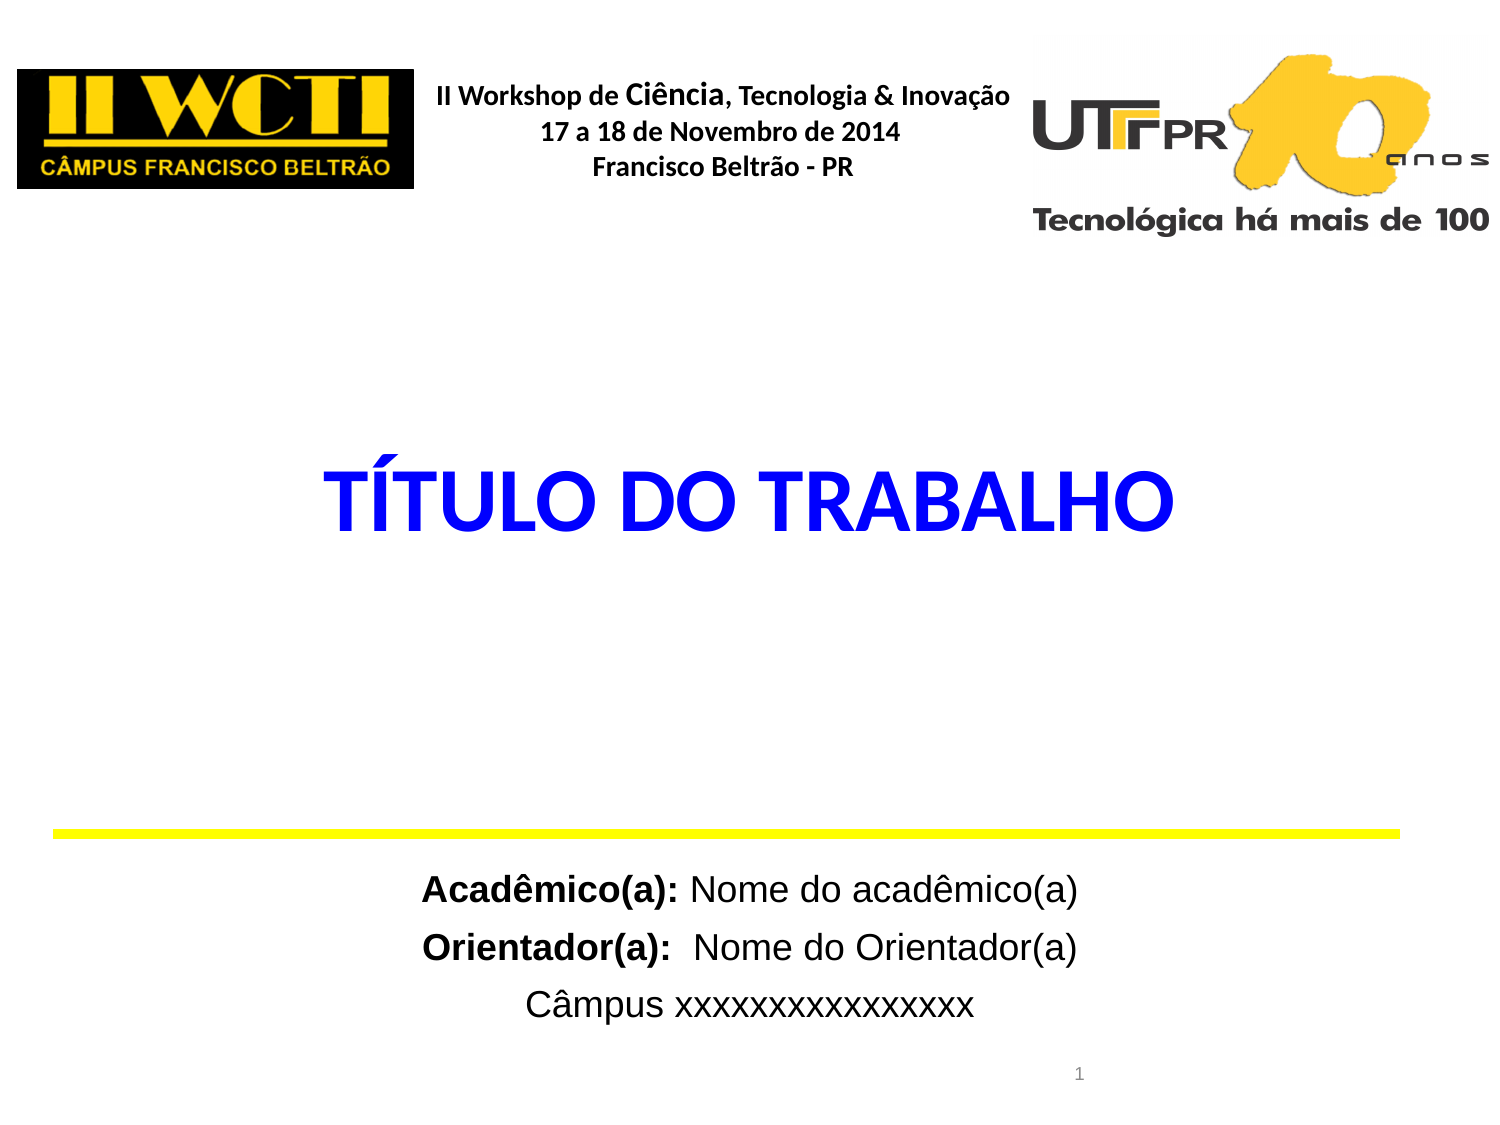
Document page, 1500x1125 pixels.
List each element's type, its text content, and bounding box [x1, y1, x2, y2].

text_box Acadêmico(a): Nome do acadêmico(a) Orientador(a): Nome do Orientador(a) Câmpus xxxxxxxxxxxxxxxx [0, 857, 1500, 1033]
picture [1033, 35, 1489, 237]
slide_number <número> [1059, 1042, 1397, 1103]
text_box II Workshop de Ciência, Tecnologia & Inovação 17 a 18 de Novembro de 2014 Francisco Beltrão - PR [413, 64, 1033, 190]
picture [17, 69, 413, 189]
text_box TÍTULO DO TRABALHO [0, 432, 1500, 558]
